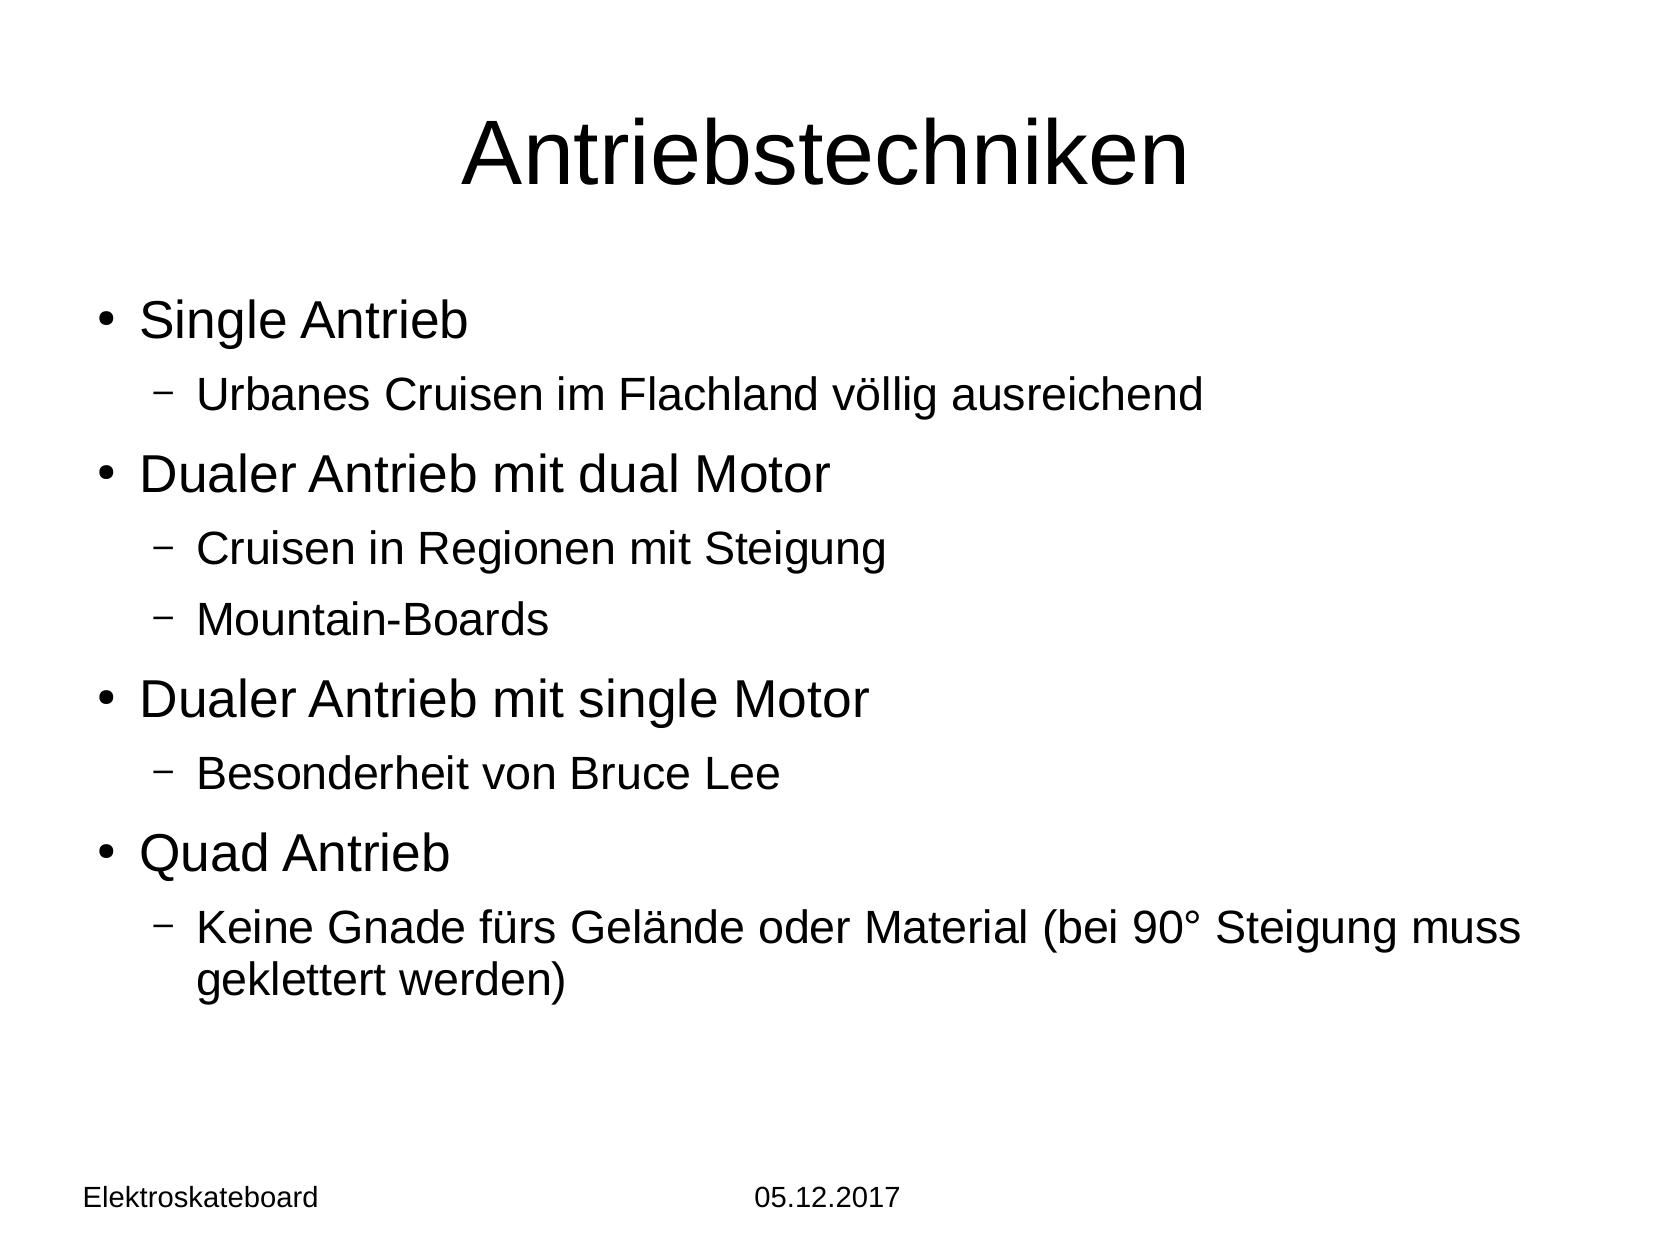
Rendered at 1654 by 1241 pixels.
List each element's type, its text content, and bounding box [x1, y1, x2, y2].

title Antriebstechniken [82, 49, 1571, 257]
list Single Antrieb Urbanes Cruisen im Flachland völlig ausreichend Dualer Antrieb mit dual Motor Cruisen in Regionen mit Steigung Mountain-Boards Dualer Antrieb mit single Motor Besonderheit von Bruce Lee Quad Antrieb Keine Gnade fürs Gelände oder Material (bei 90° Steigung muss geklettert werden) [82, 290, 1571, 1010]
